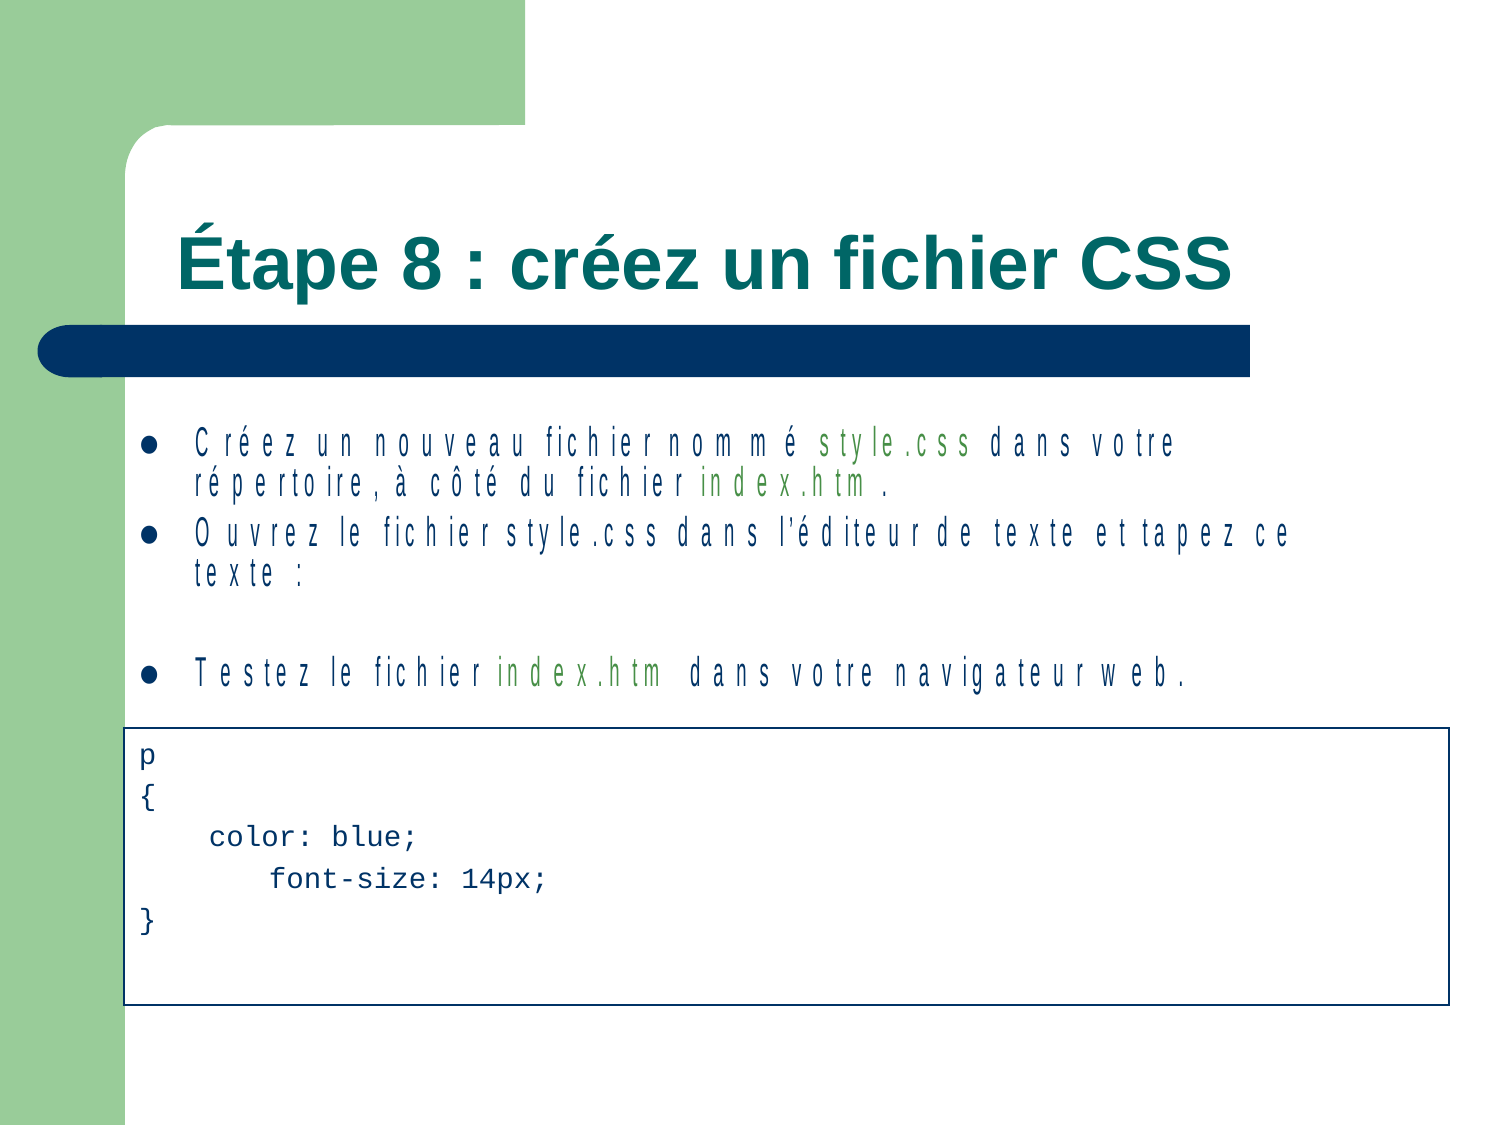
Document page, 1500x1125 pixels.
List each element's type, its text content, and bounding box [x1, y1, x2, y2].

picture [121, 403, 1384, 724]
title Étape 8 : créez un fichier CSS [161, 125, 1426, 313]
text_box p { color: blue; font-size: 14px; } [124, 728, 1449, 1005]
